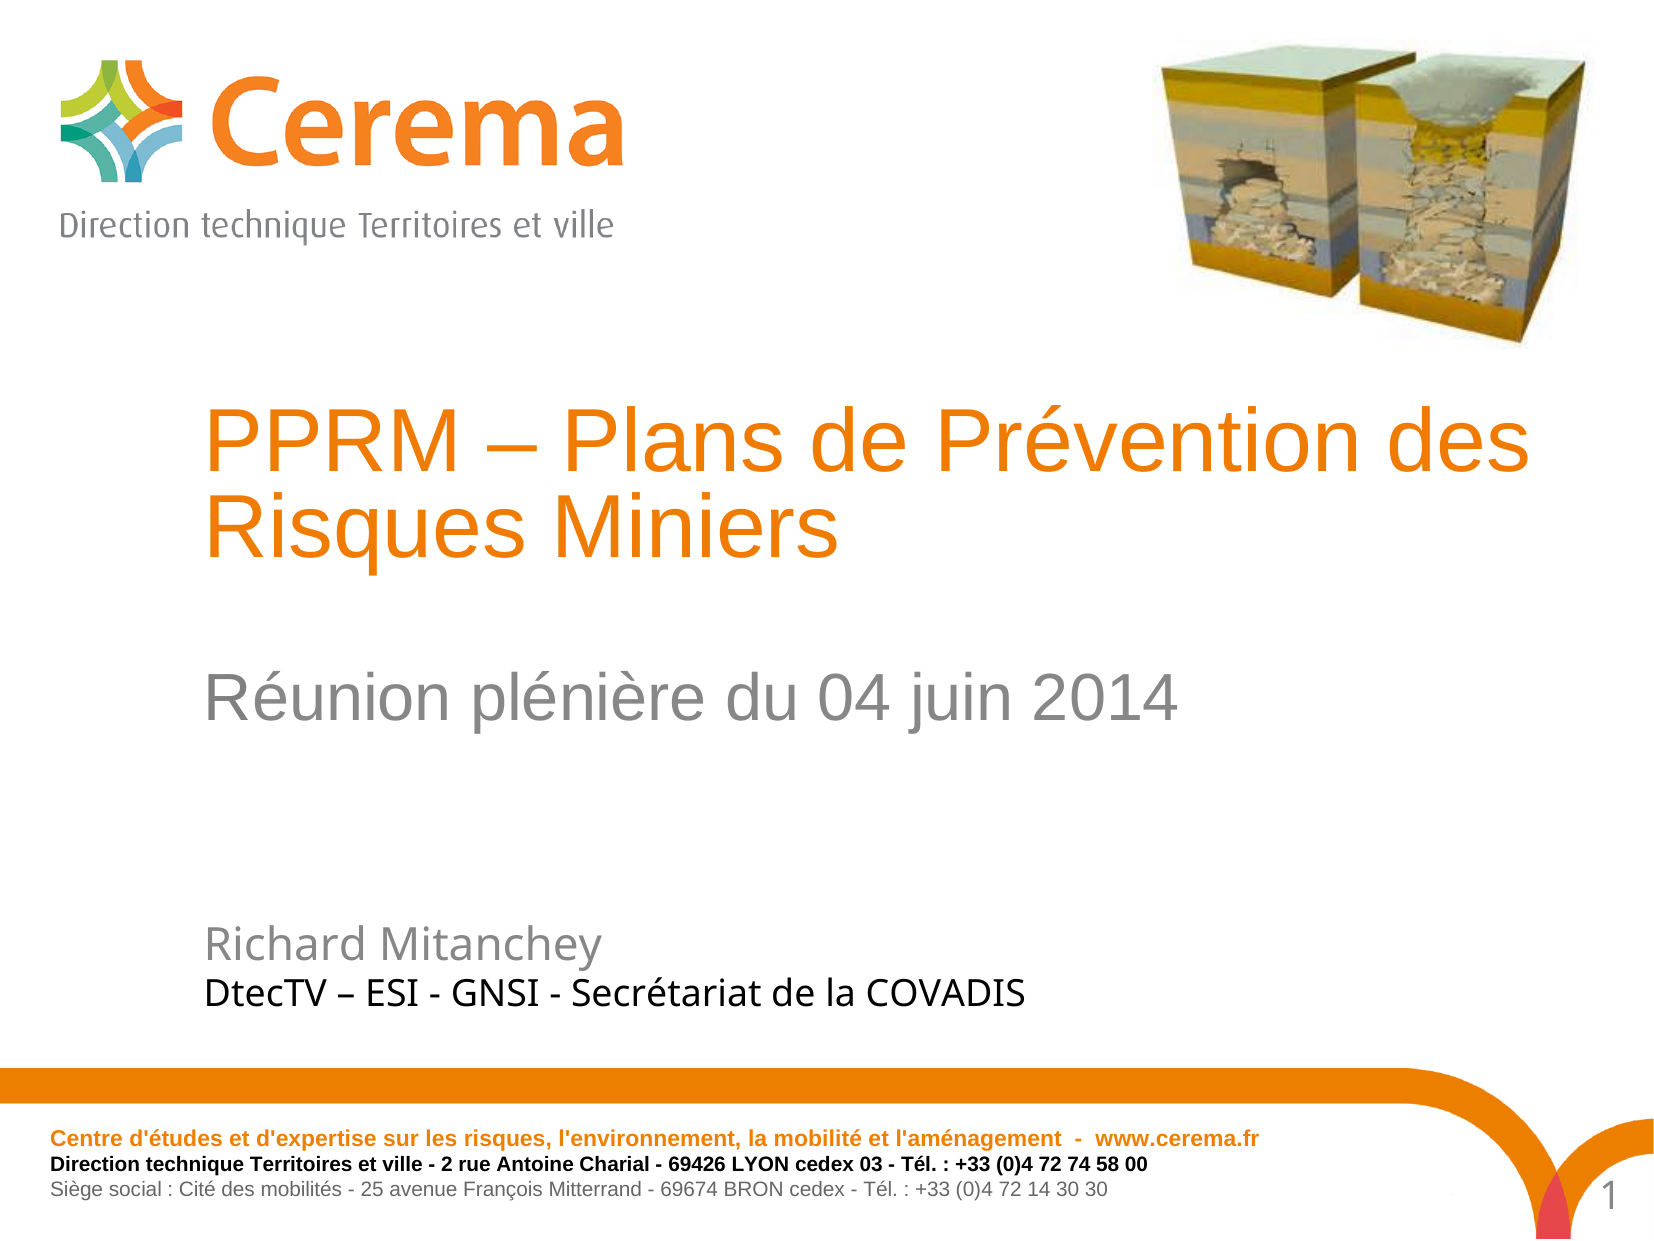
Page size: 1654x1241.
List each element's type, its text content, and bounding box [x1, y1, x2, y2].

picture [0, 1068, 1654, 1239]
text_box Richard Mitanchey DtecTV – ESI - GNSI - Secrétariat de la COVADIS [188, 906, 1465, 977]
text_box PPRM – Plans de Prévention des Risques Miniers [188, 394, 1607, 602]
text_box Réunion plénière du 04 juin 2014 [188, 646, 1465, 752]
picture [0, 0, 684, 291]
picture [1152, 39, 1595, 349]
